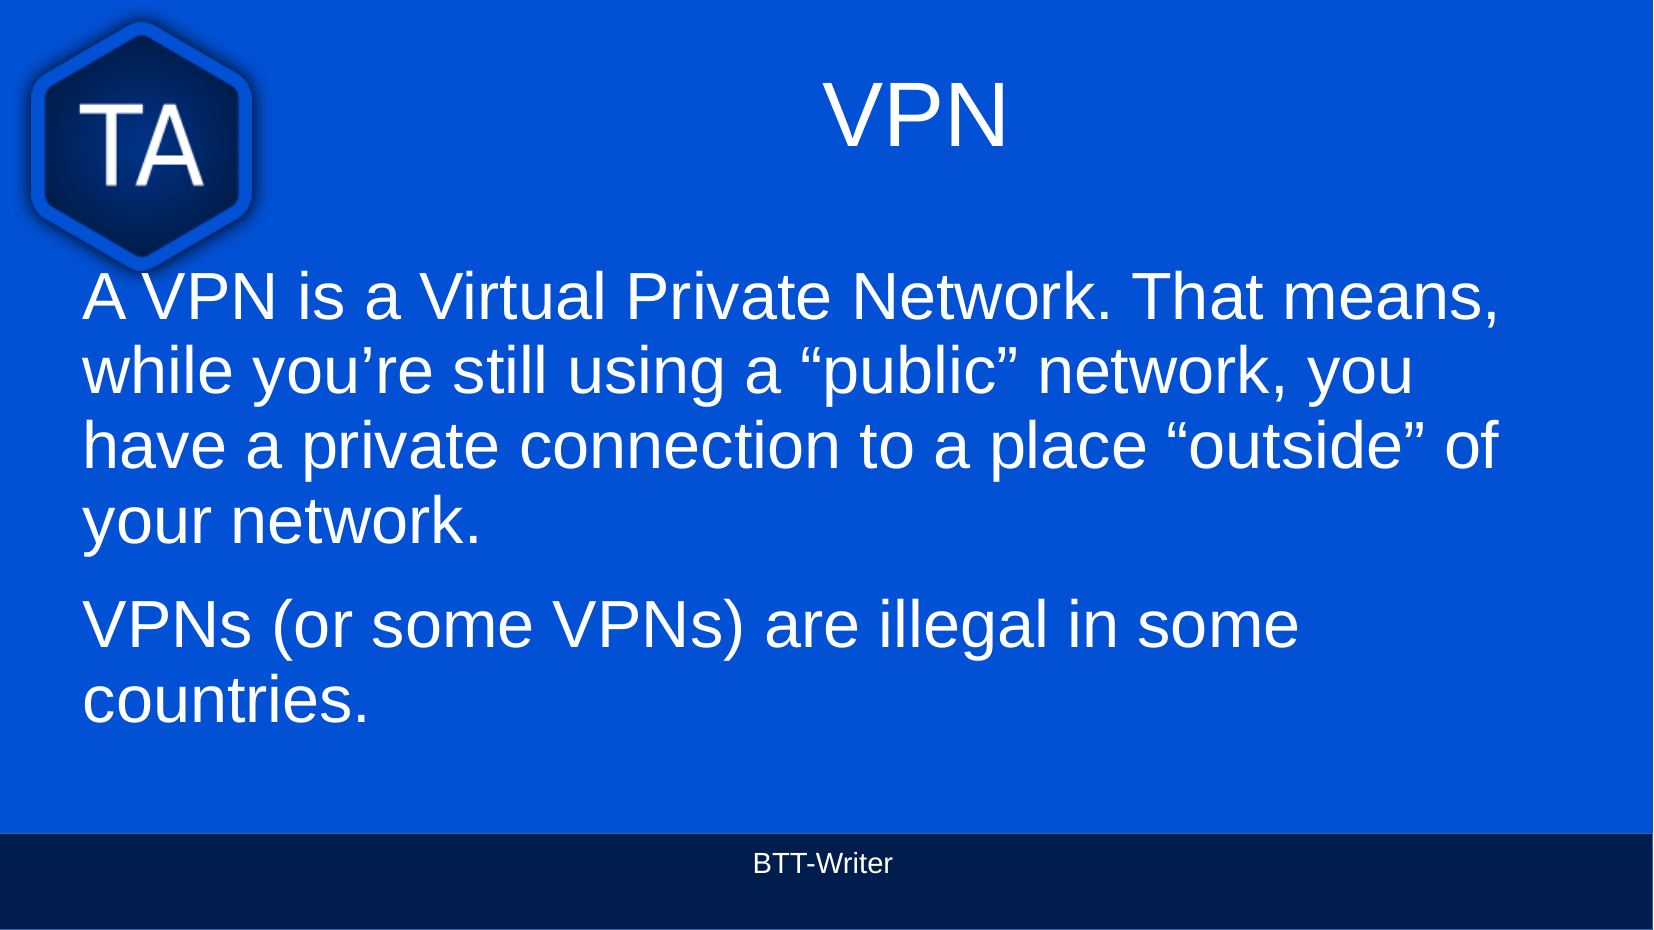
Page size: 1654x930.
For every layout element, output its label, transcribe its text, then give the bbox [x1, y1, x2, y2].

list A VPN is a Virtual Private Network. That means, while you’re still using a “public” network, you have a private connection to a place “outside” of your network. VPNs (or some VPNs) are illegal in some countries. [82, 258, 1571, 757]
picture [31, 22, 252, 271]
title VPN [263, 37, 1571, 193]
